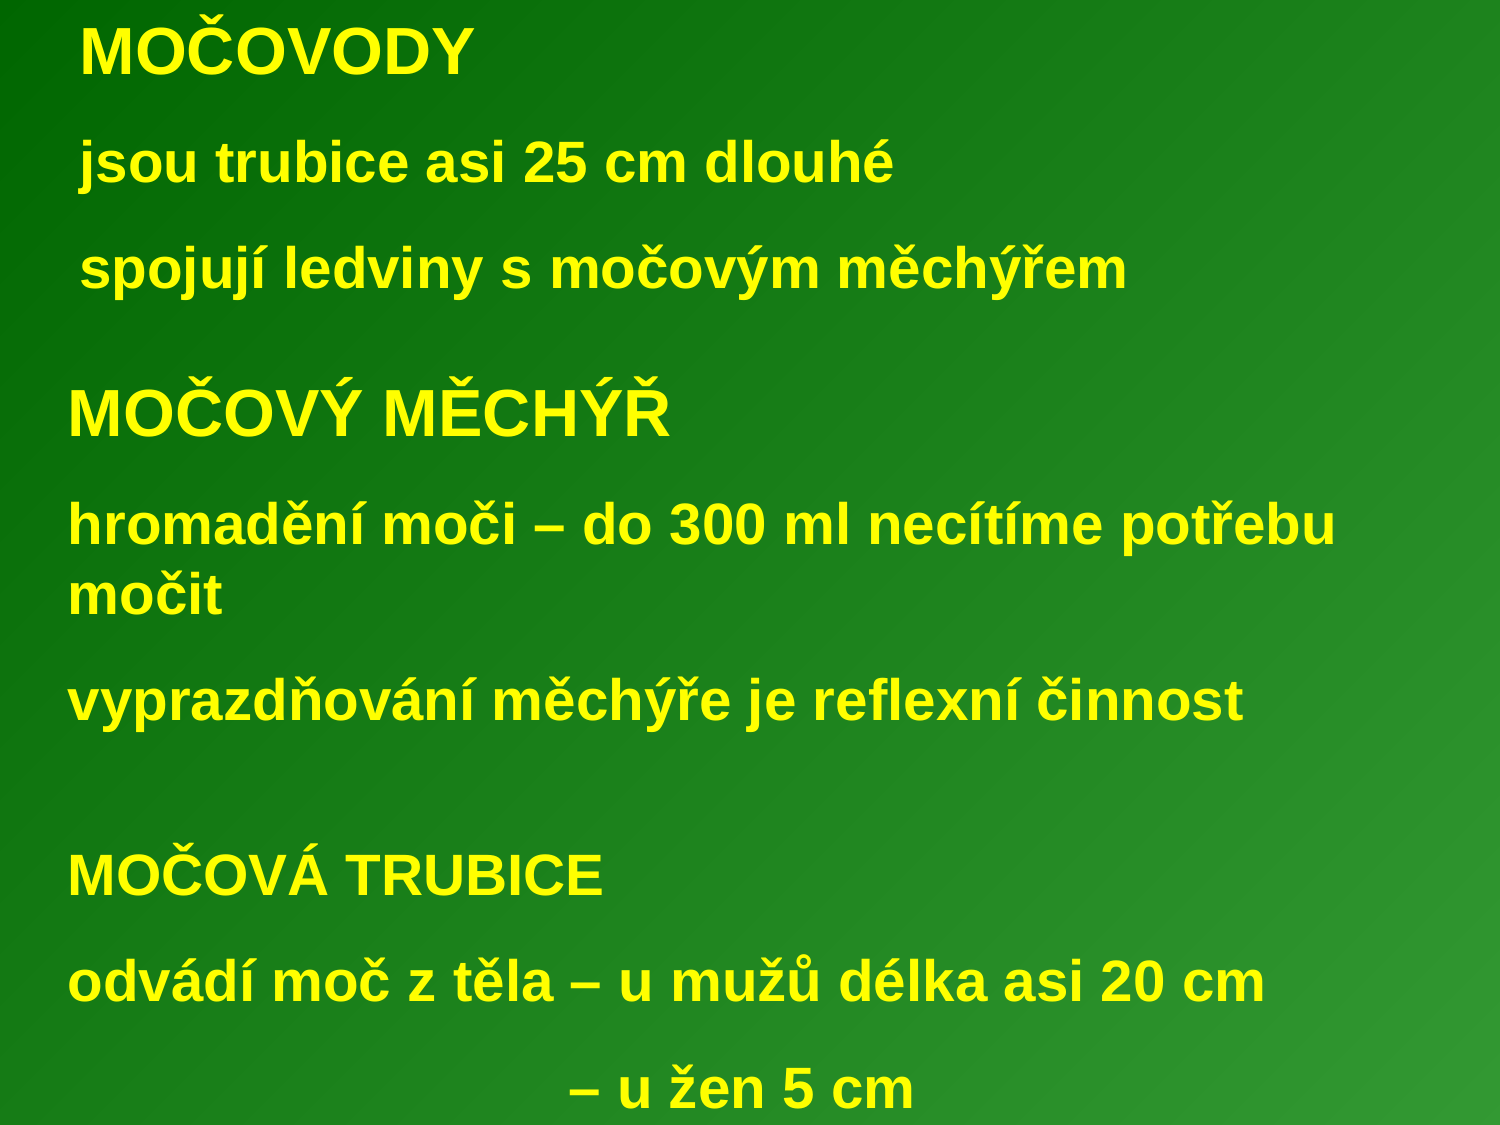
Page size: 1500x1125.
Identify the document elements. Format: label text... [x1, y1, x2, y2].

text_box MOČOVODY jsou trubice asi 25 cm dlouhé spojují ledviny s močovým měchýřem [64, 0, 1270, 309]
text_box MOČOVÝ MĚCHÝŘ hromadění moči – do 300 ml necítíme potřebu močit vyprazdňování měchýře je reflexní činnost [53, 361, 1424, 740]
text_box MOČOVÁ TRUBICE odvádí moč z těla – u mužů délka asi 20 cm – u žen 5 cm [53, 829, 1436, 1125]
